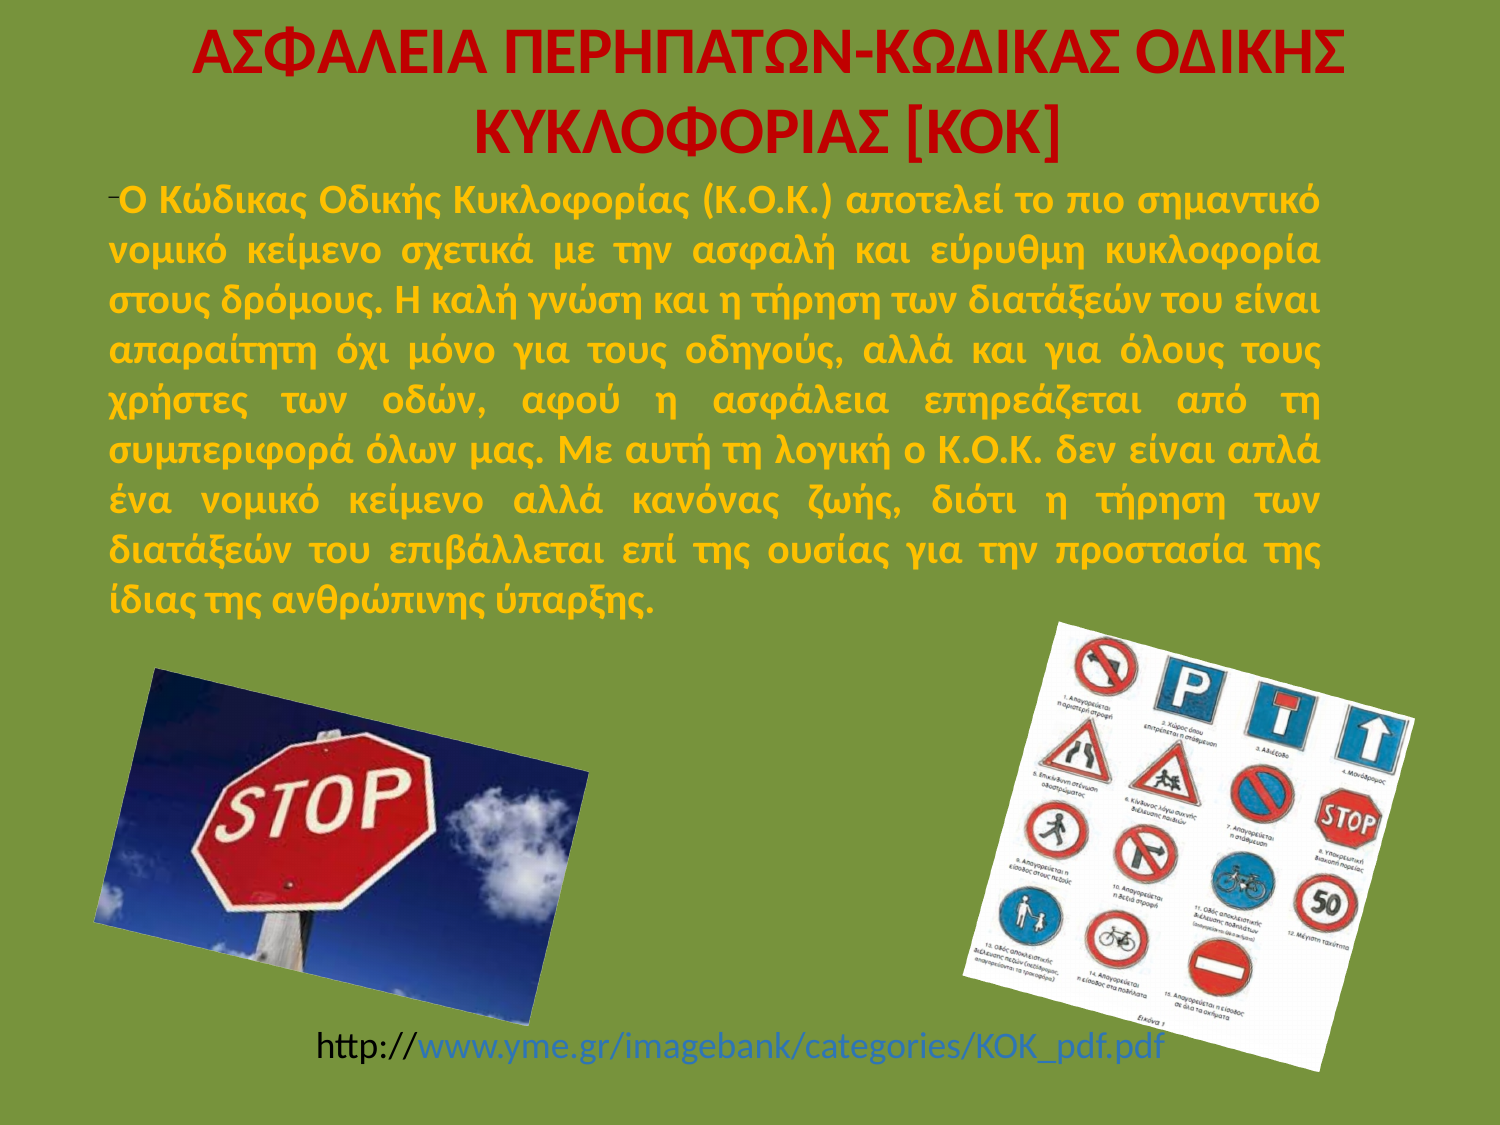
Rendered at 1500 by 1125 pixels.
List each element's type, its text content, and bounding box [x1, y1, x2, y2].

text_box http://www.yme.gr/imagebank/categories/KOK_pdf.pdf [301, 1023, 1329, 1084]
picture [93, 667, 589, 1026]
list Ο Κώδικας Οδικής Κυκλοφορίας (Κ.Ο.Κ.) αποτελεί το πιο σημαντικό νομικό κείμενο σχετικά με την ασφαλή και εύρυθμη κυκλοφορία στους δρόμους. Η καλή γνώση και η τήρηση των διατάξεών του είναι απαραίτητη όχι μόνο για τους οδηγούς, αλλά και για όλους τους χρήστες των οδών, αφού η ασφάλεια επηρεάζεται από τη συμπεριφορά όλων μας. Με αυτή τη λογική ο Κ.Ο.Κ. δεν είναι απλά ένα νομικό κείμενο αλλά κανόνας ζωής, διότι η τήρηση των διατάξεών του επιβάλλεται επί της ουσίας για την προστασία της ίδιας της ανθρώπινης ύπαρξης. [93, 164, 1353, 681]
picture [962, 621, 1415, 1072]
title ΑΣΦΑΛΕΙΑ ΠΕΡΗΠΑΤΩΝ-ΚΩΔΙΚΑΣ ΟΔΙΚΗΣ ΚΥΚΛΟΦΟΡΙΑΣ [ΚΟΚ] [76, 0, 1463, 126]
